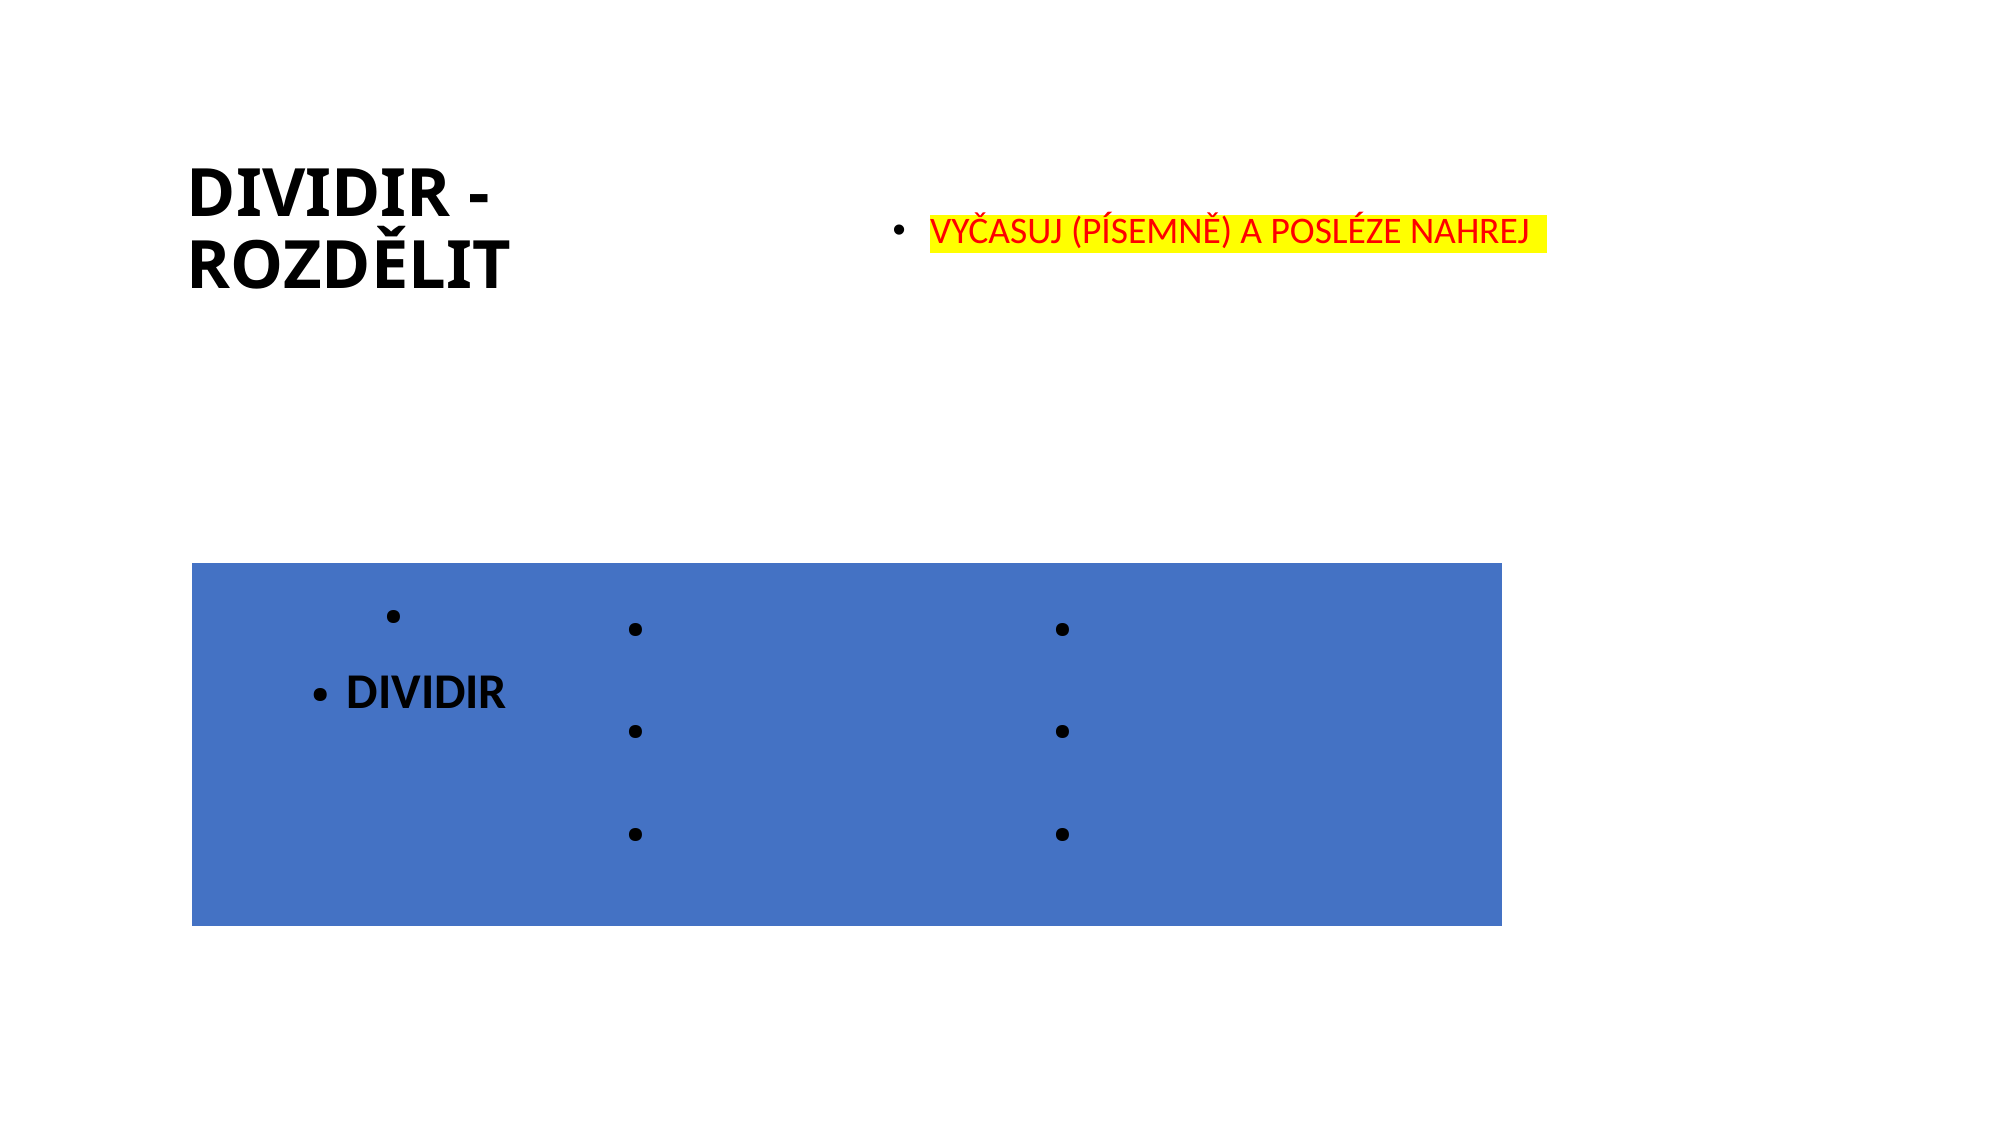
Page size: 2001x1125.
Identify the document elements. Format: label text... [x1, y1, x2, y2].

title DIVIDIR - ROZDĚLIT [171, 96, 756, 367]
table_cell [627, 665, 1054, 767]
list VYČASUJ (PÍSEMNĚ) A POSLÉZE NAHREJ [877, 96, 1863, 367]
table_cell [627, 767, 1054, 926]
table_cell [1054, 665, 1502, 767]
table_header [1054, 563, 1502, 665]
table_header DIVIDIR [192, 563, 627, 926]
table_header [627, 563, 1054, 665]
table_cell [1054, 767, 1502, 926]
